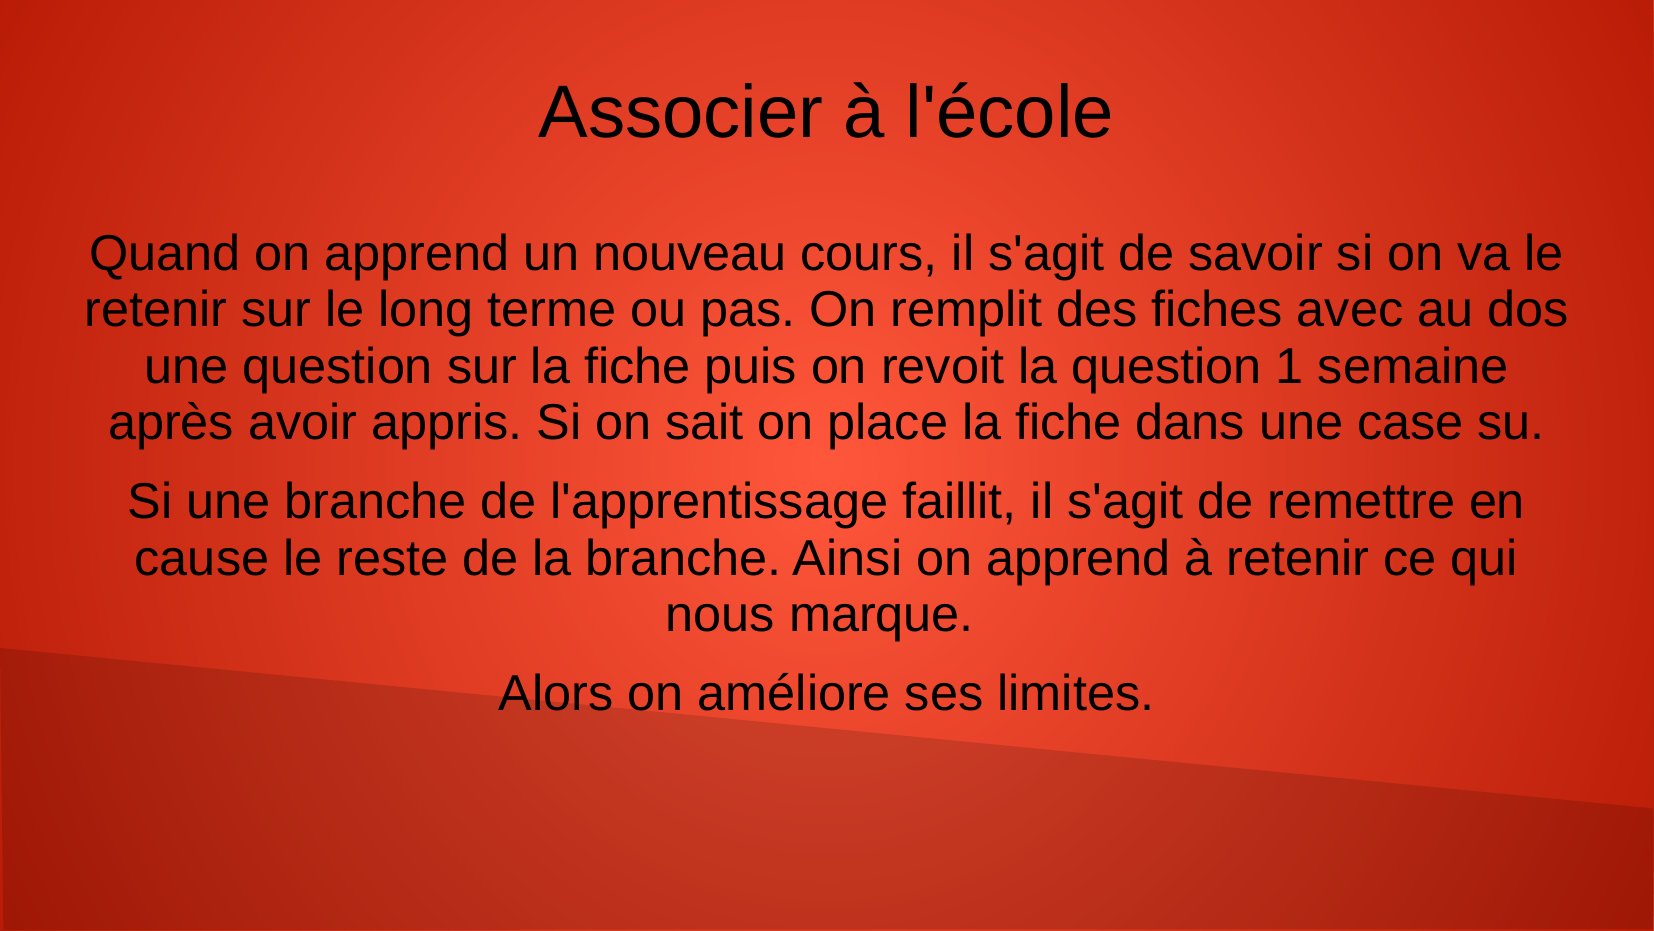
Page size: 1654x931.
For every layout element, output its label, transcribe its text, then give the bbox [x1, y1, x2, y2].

title Associer à l'école [82, 35, 1571, 189]
list Quand on apprend un nouveau cours, il s'agit de savoir si on va le retenir sur le long terme ou pas. On remplit des fiches avec au dos une question sur la fiche puis on revoit la question 1 semaine après avoir appris. Si on sait on place la fiche dans une case su. Si une branche de l'apprentissage faillit, il s'agit de remettre en cause le reste de la branche. Ainsi on apprend à retenir ce qui nous marque. Alors on améliore ses limites. [82, 224, 1571, 764]
